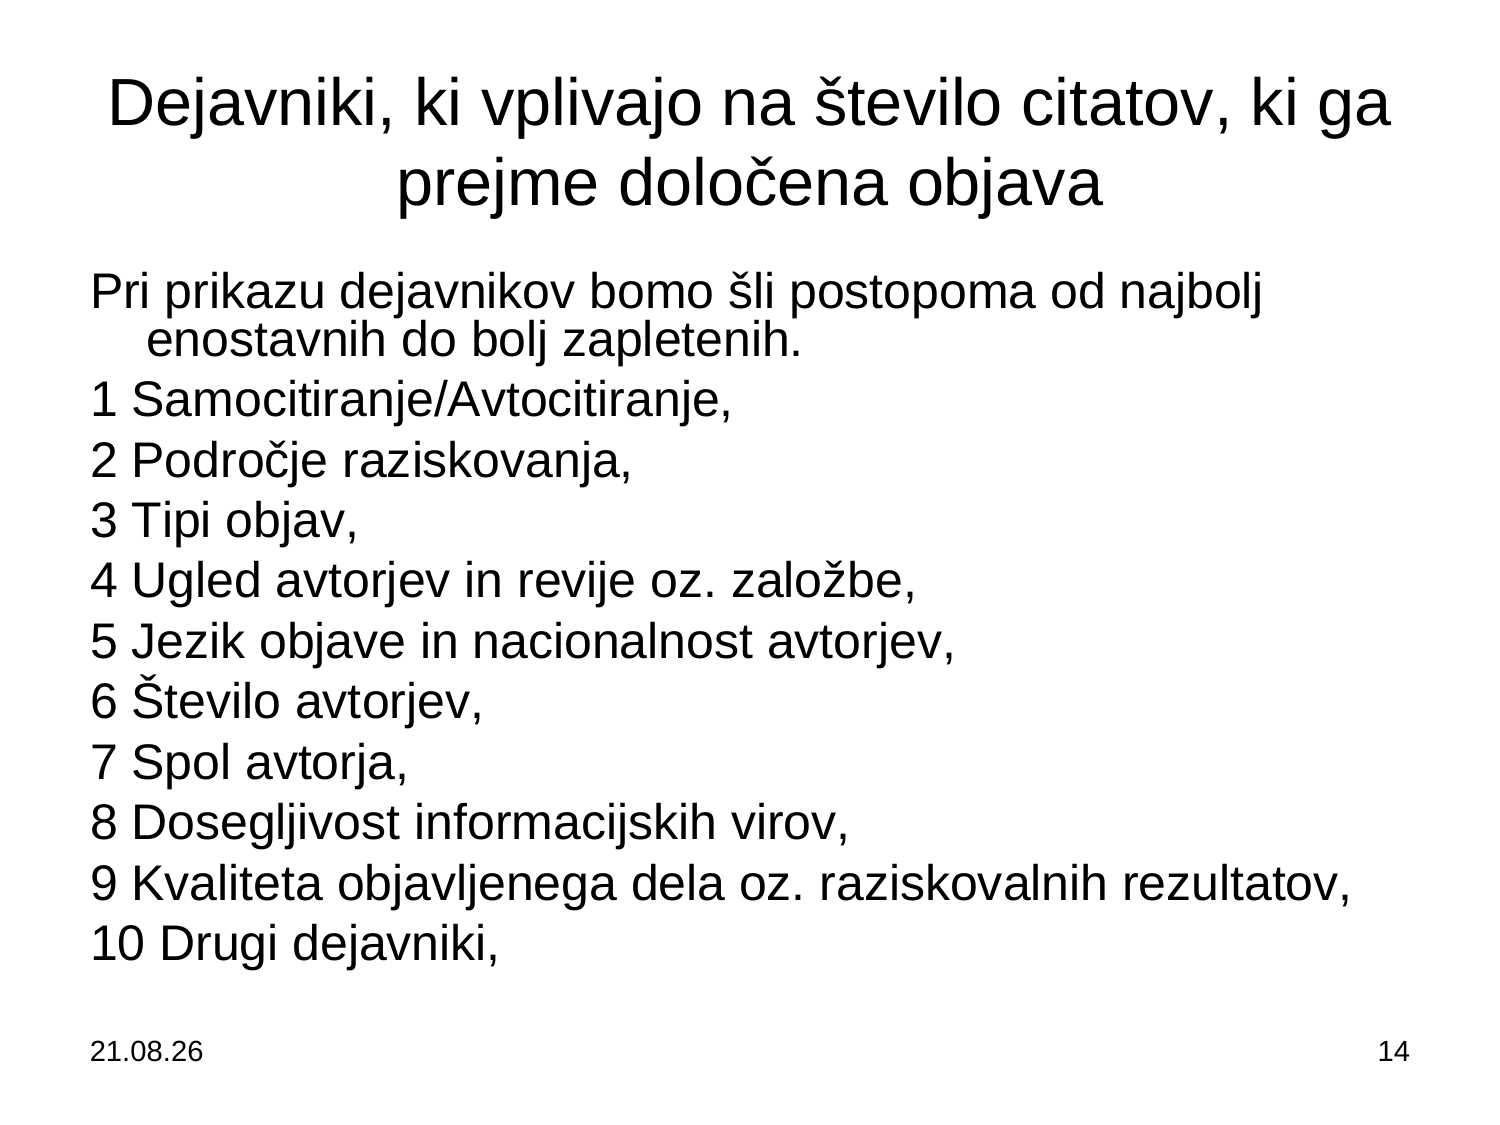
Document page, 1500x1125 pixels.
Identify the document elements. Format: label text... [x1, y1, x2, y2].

list Pri prikazu dejavnikov bomo šli postopoma od najbolj enostavnih do bolj zapletenih. 1 Samocitiranje/Avtocitiranje, 2 Področje raziskovanja, 3 Tipi objav, 4 Ugled avtorjev in revije oz. založbe, 5 Jezik objave in nacionalnost avtorjev, 6 Število avtorjev, 7 Spol avtorja, 8 Dosegljivost informacijskih virov, 9 Kvaliteta objavljenega dela oz. raziskovalnih rezultatov, 10 Drugi dejavniki, [75, 262, 1426, 1006]
title Dejavniki, ki vplivajo na število citatov, ki ga prejme določena objava [75, 45, 1426, 233]
text_box 05.11.14 [74, 1024, 426, 1103]
text_box <number> [1074, 1024, 1426, 1103]
